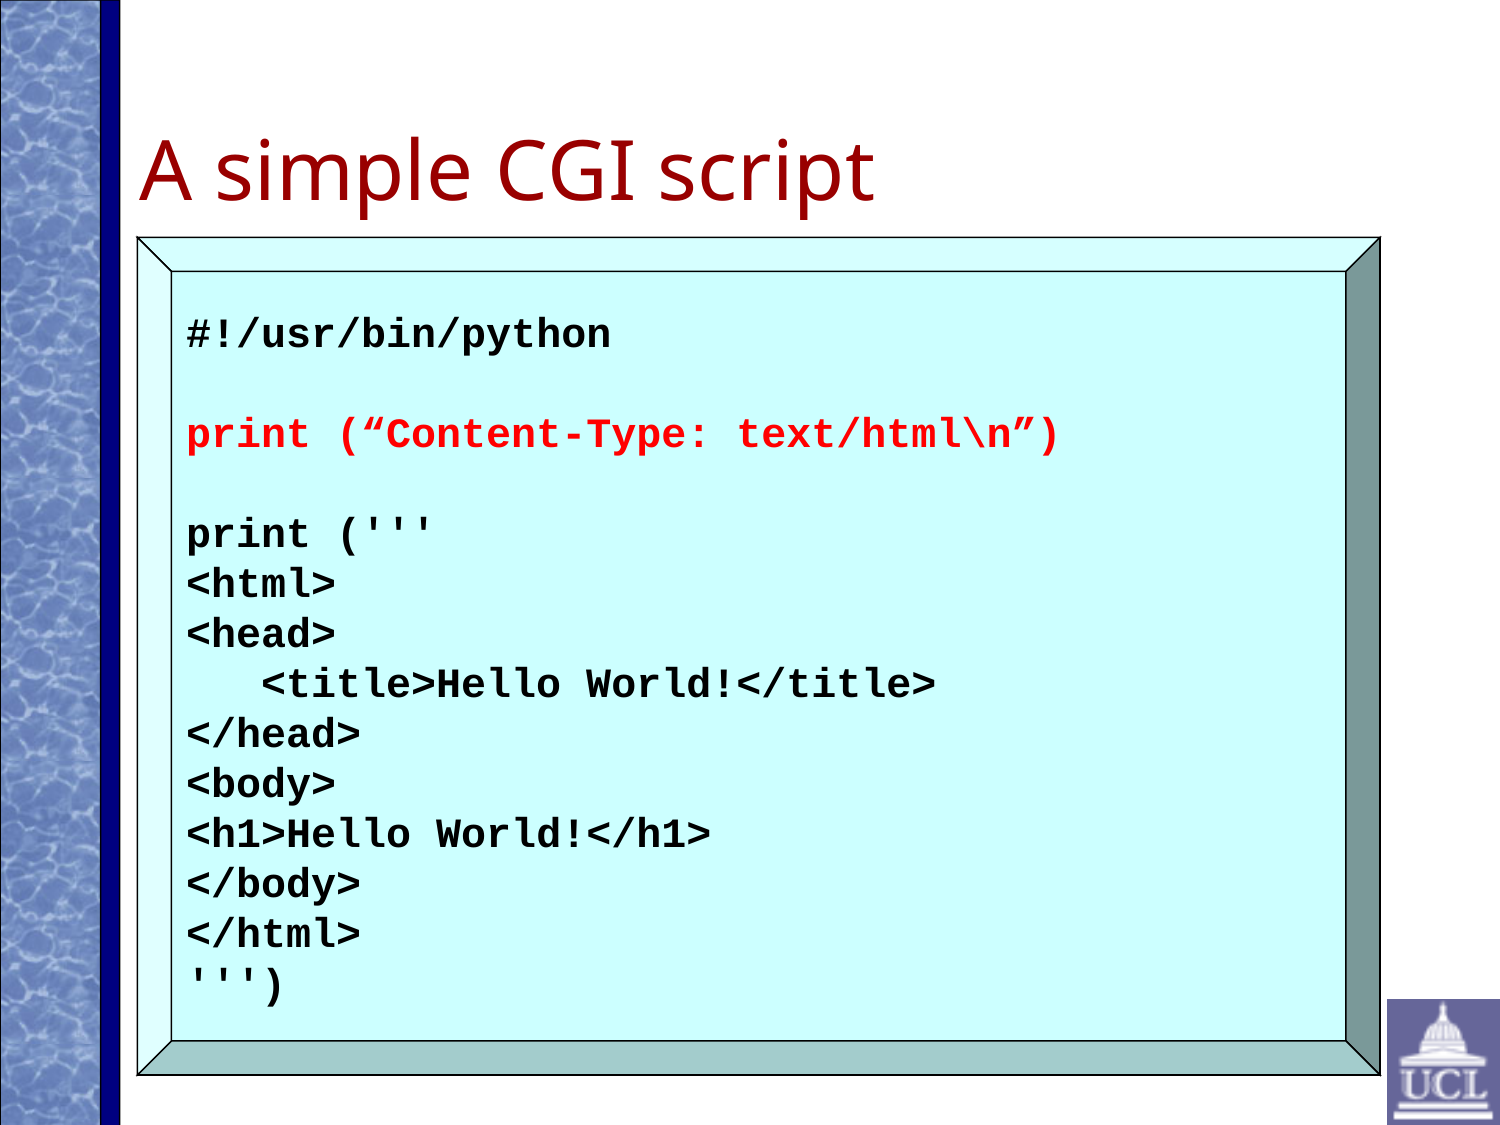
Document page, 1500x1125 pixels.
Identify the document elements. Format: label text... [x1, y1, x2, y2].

text_box #!/usr/bin/python print (“Content-Type: text/html\n”) print (''' <html> <head> <title>Hello World!</title> </head> <body> <h1>Hello World!</h1> </body> </html> ''') [172, 272, 1345, 1040]
picture [1387, 999, 1500, 1125]
picture [1, 1, 99, 1125]
title A simple CGI script [124, 37, 1413, 225]
